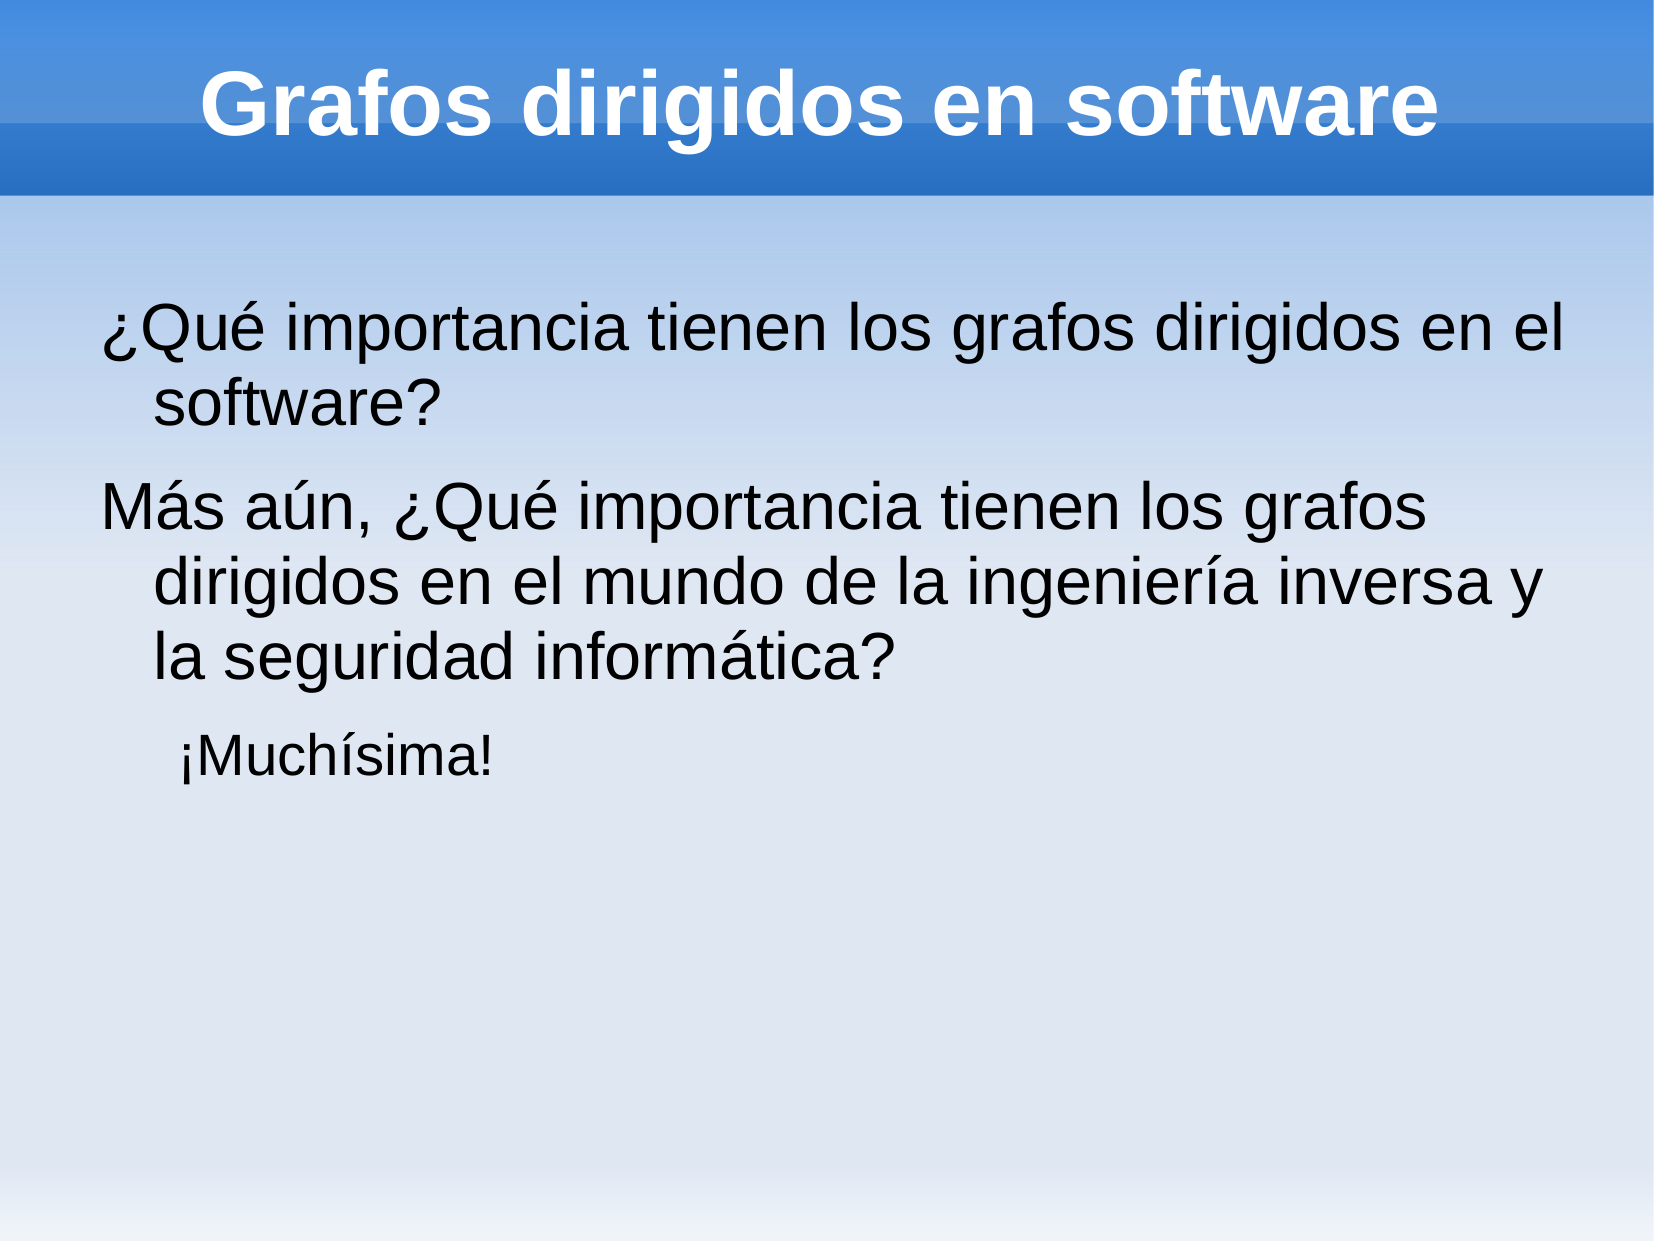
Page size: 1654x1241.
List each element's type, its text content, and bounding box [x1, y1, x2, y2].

title Grafos dirigidos en software [76, 7, 1565, 200]
list ¿Qué importancia tienen los grafos dirigidos en el software? Más aún, ¿Qué importancia tienen los grafos dirigidos en el mundo de la ingeniería inversa y la seguridad informática? ¡Muchísima! [82, 290, 1571, 1094]
picture [0, 0, 1654, 1241]
